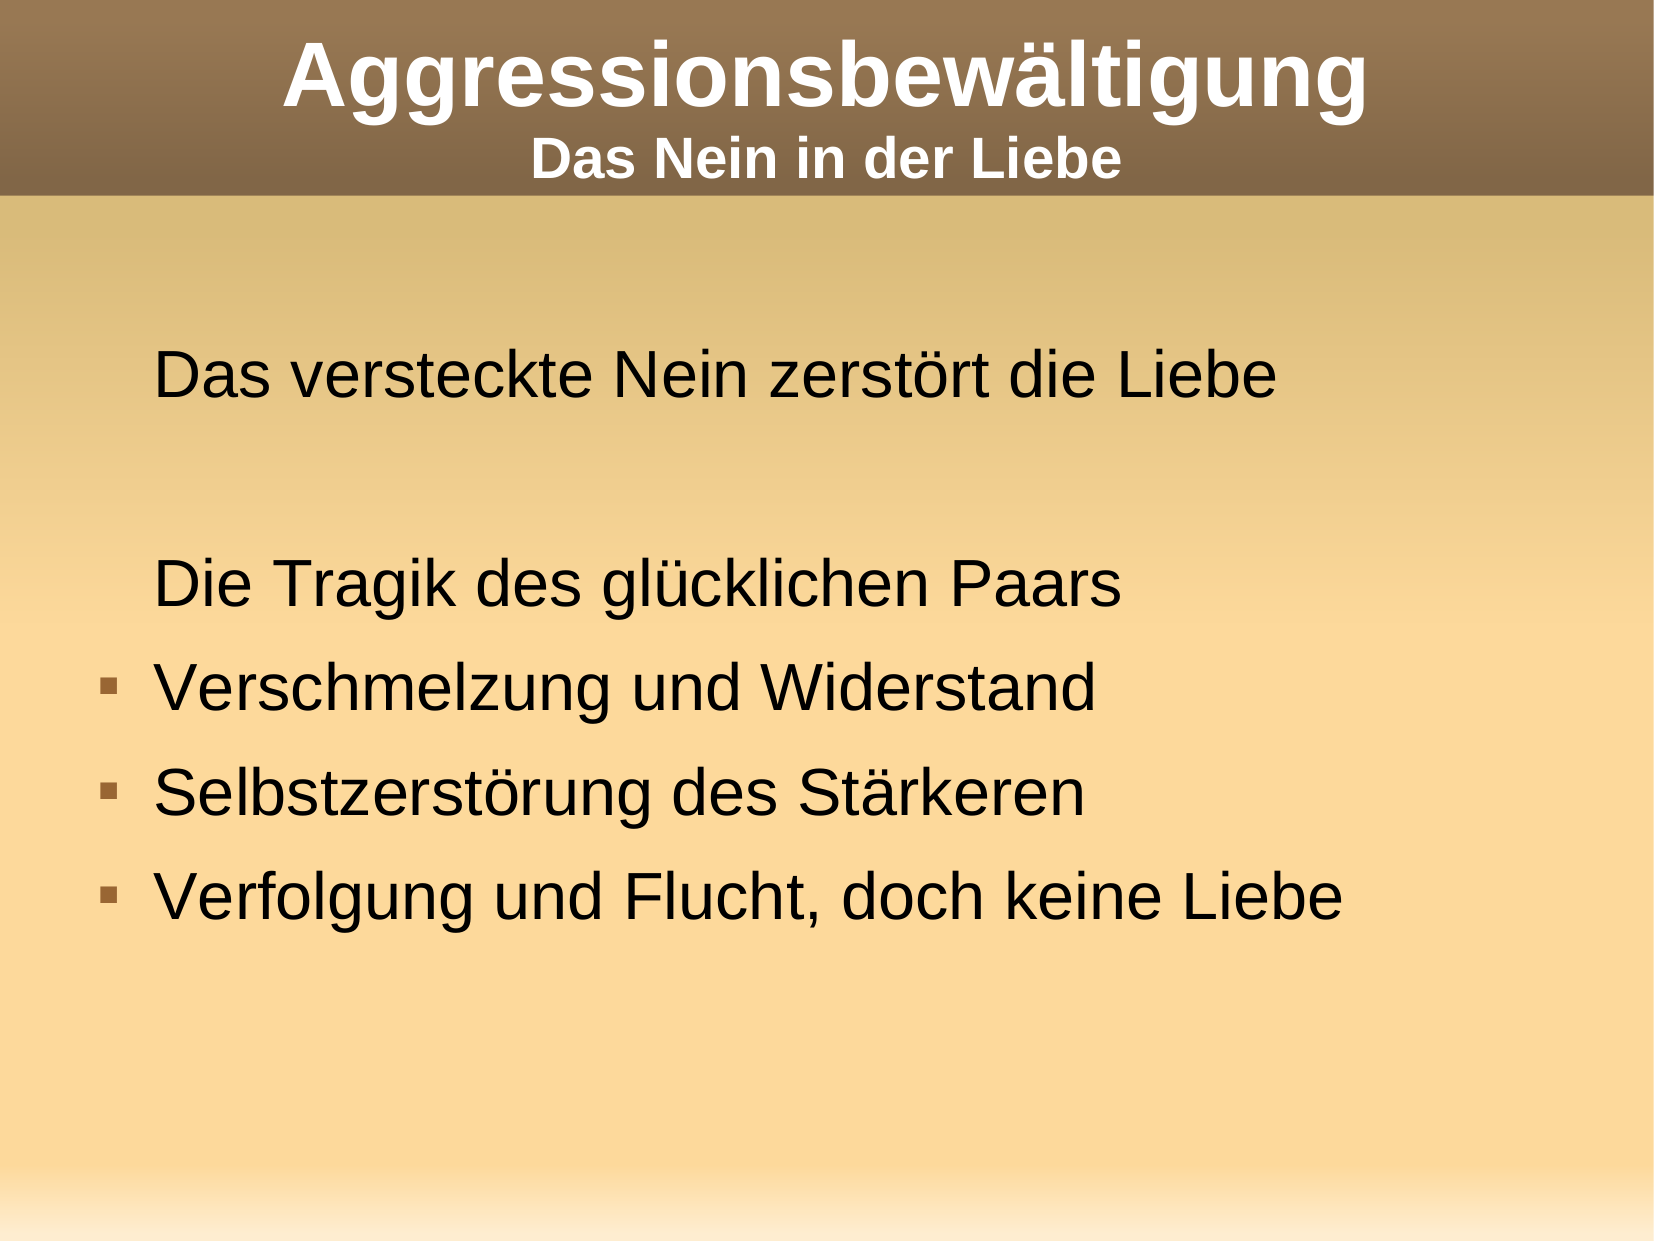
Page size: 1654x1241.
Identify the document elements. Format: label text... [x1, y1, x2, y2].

picture [0, 0, 1654, 1241]
list Das versteckte Nein zerstört die Liebe Die Tragik des glücklichen Paars Verschmelzung und Widerstand Selbstzerstörung des Stärkeren Verfolgung und Flucht, doch keine Liebe [82, 337, 1571, 1039]
title Aggressionsbewältigung Das Nein in der Liebe [82, 7, 1571, 207]
